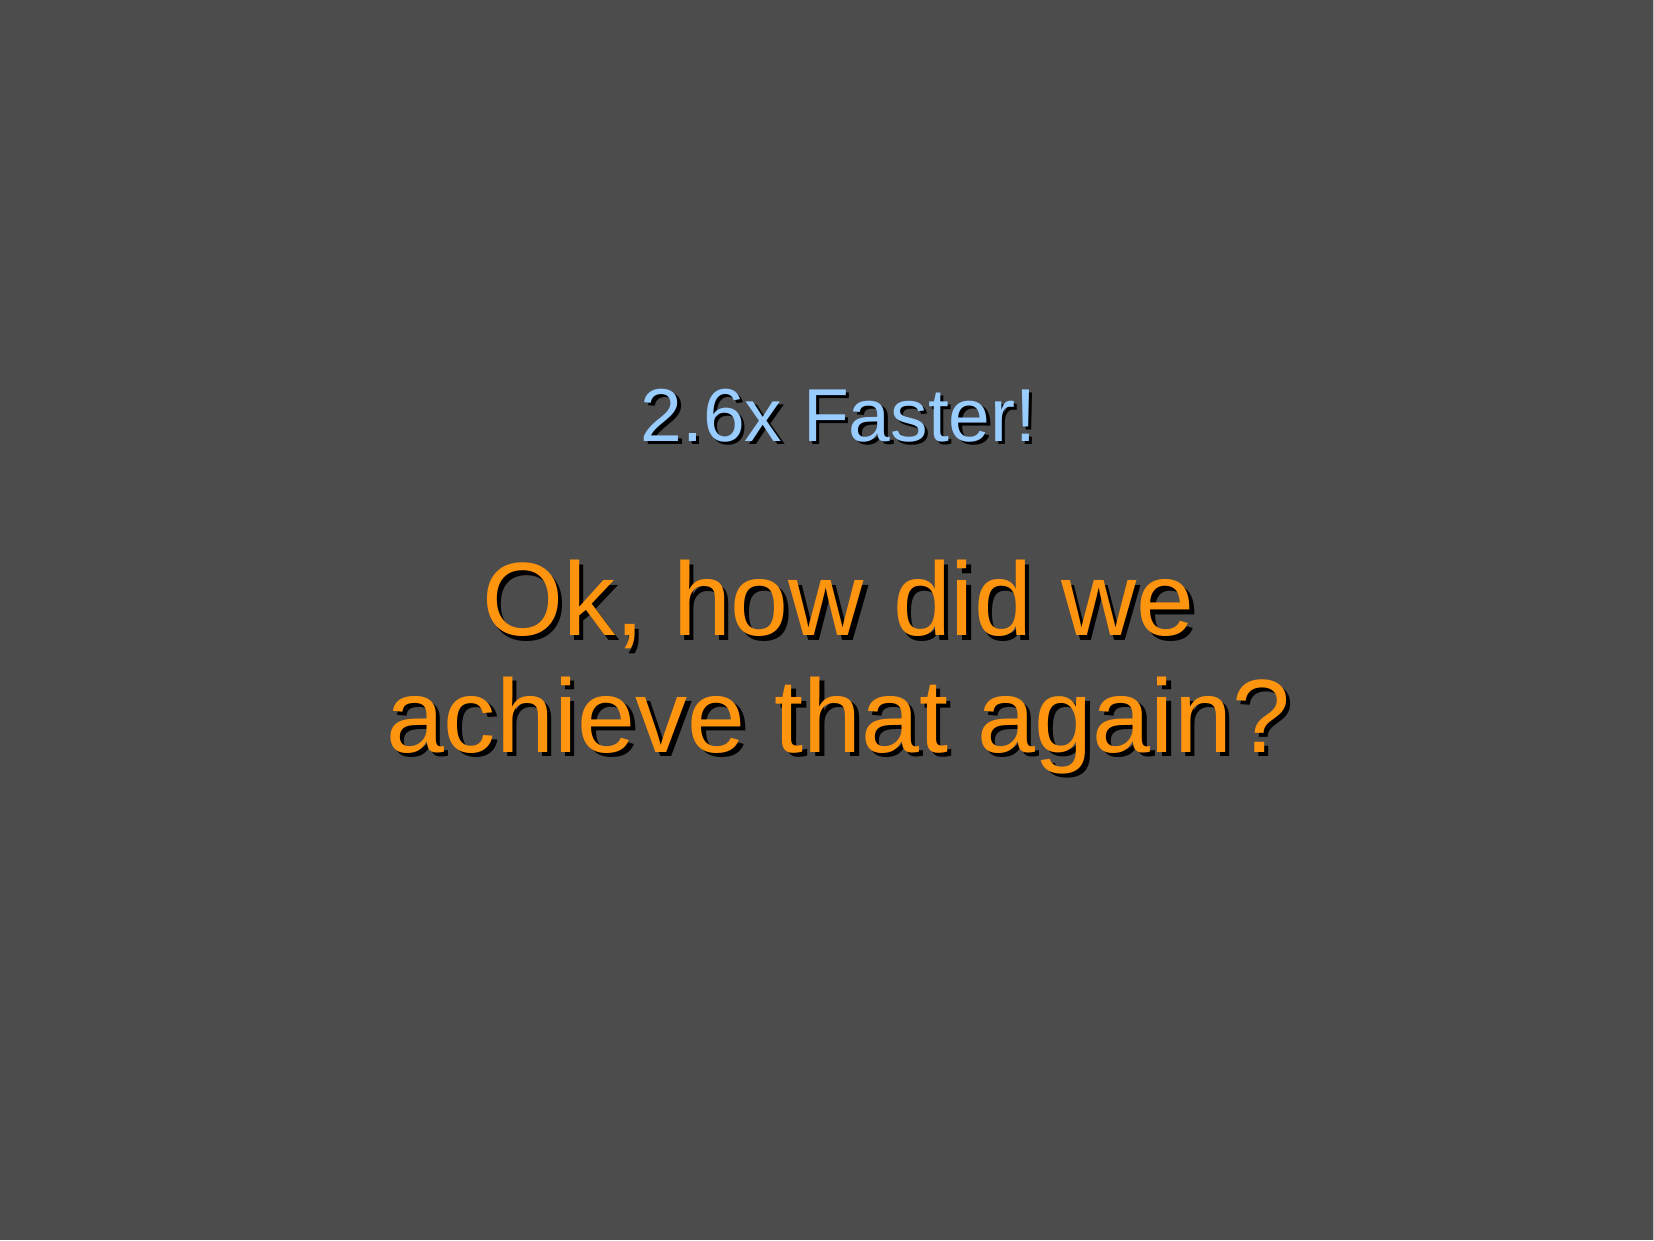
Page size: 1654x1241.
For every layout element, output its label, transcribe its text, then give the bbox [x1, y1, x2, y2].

text_box 2.6x Faster! Ok, how did we achieve that again? [366, 366, 1312, 783]
